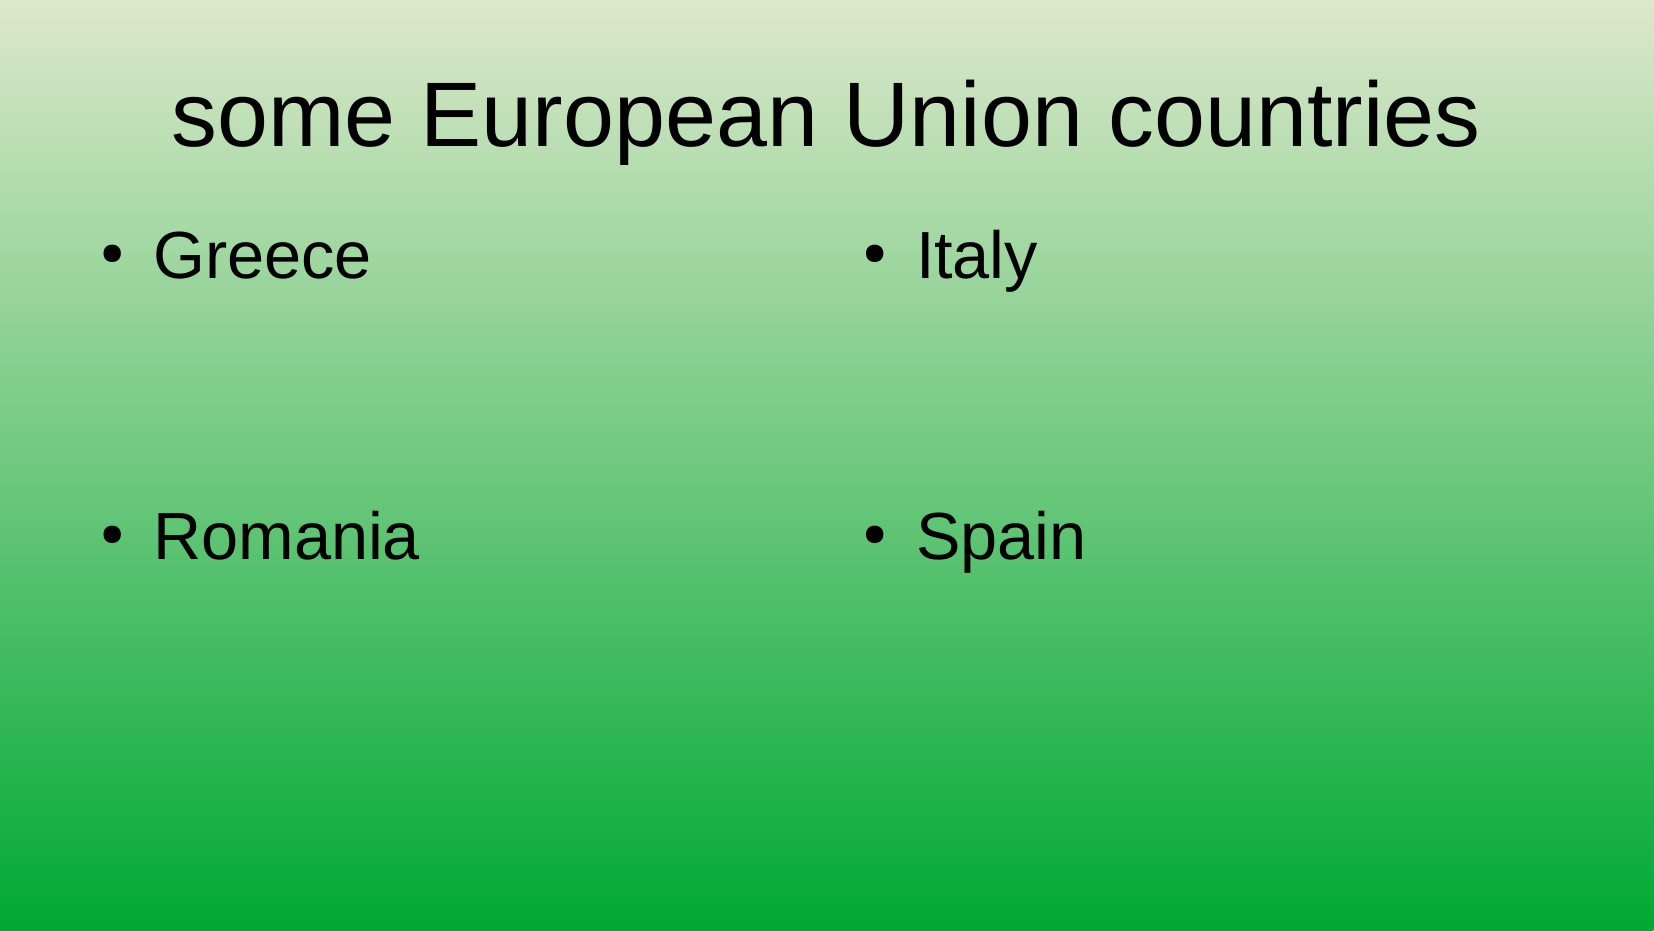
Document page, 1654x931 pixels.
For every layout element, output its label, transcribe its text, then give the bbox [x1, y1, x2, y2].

list Spain [845, 499, 1572, 757]
list Italy [845, 217, 1572, 475]
title some European Union countries [82, 37, 1571, 193]
list Greece [82, 217, 809, 475]
list Romania [82, 499, 809, 757]
